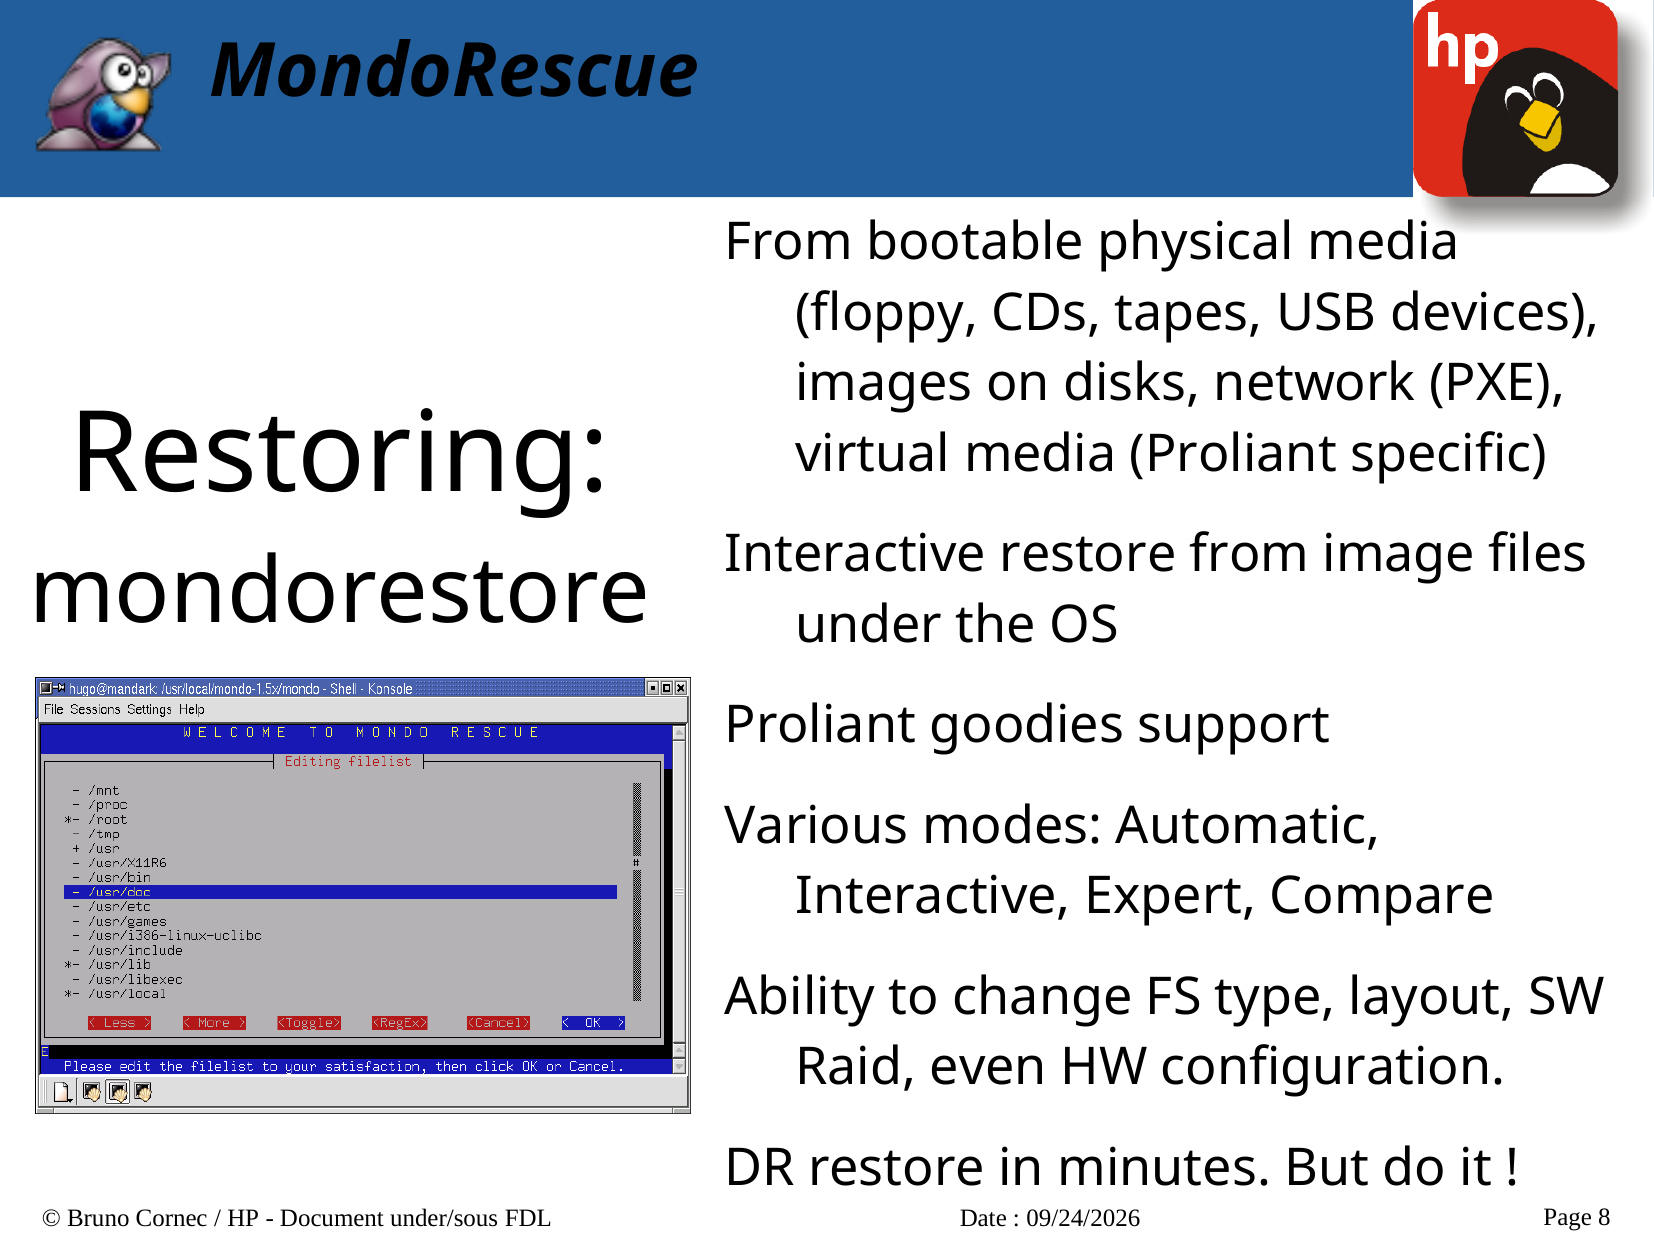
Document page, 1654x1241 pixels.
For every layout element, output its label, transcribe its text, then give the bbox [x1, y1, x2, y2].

picture [35, 677, 691, 1114]
text_box Restoring: mondorestore [29, 371, 705, 651]
picture [1413, 0, 1654, 203]
list From bootable physical media (floppy, CDs, tapes, USB devices), images on disks, network (PXE), virtual media (Proliant specific) Interactive restore from image files under the OS Proliant goodies support Various modes: Automatic, Interactive, Expert, Compare Ability to change FS type, layout, SW Raid, even HW configuration. DR restore in minutes. But do it ! [712, 203, 1654, 1226]
picture [0, 0, 211, 199]
